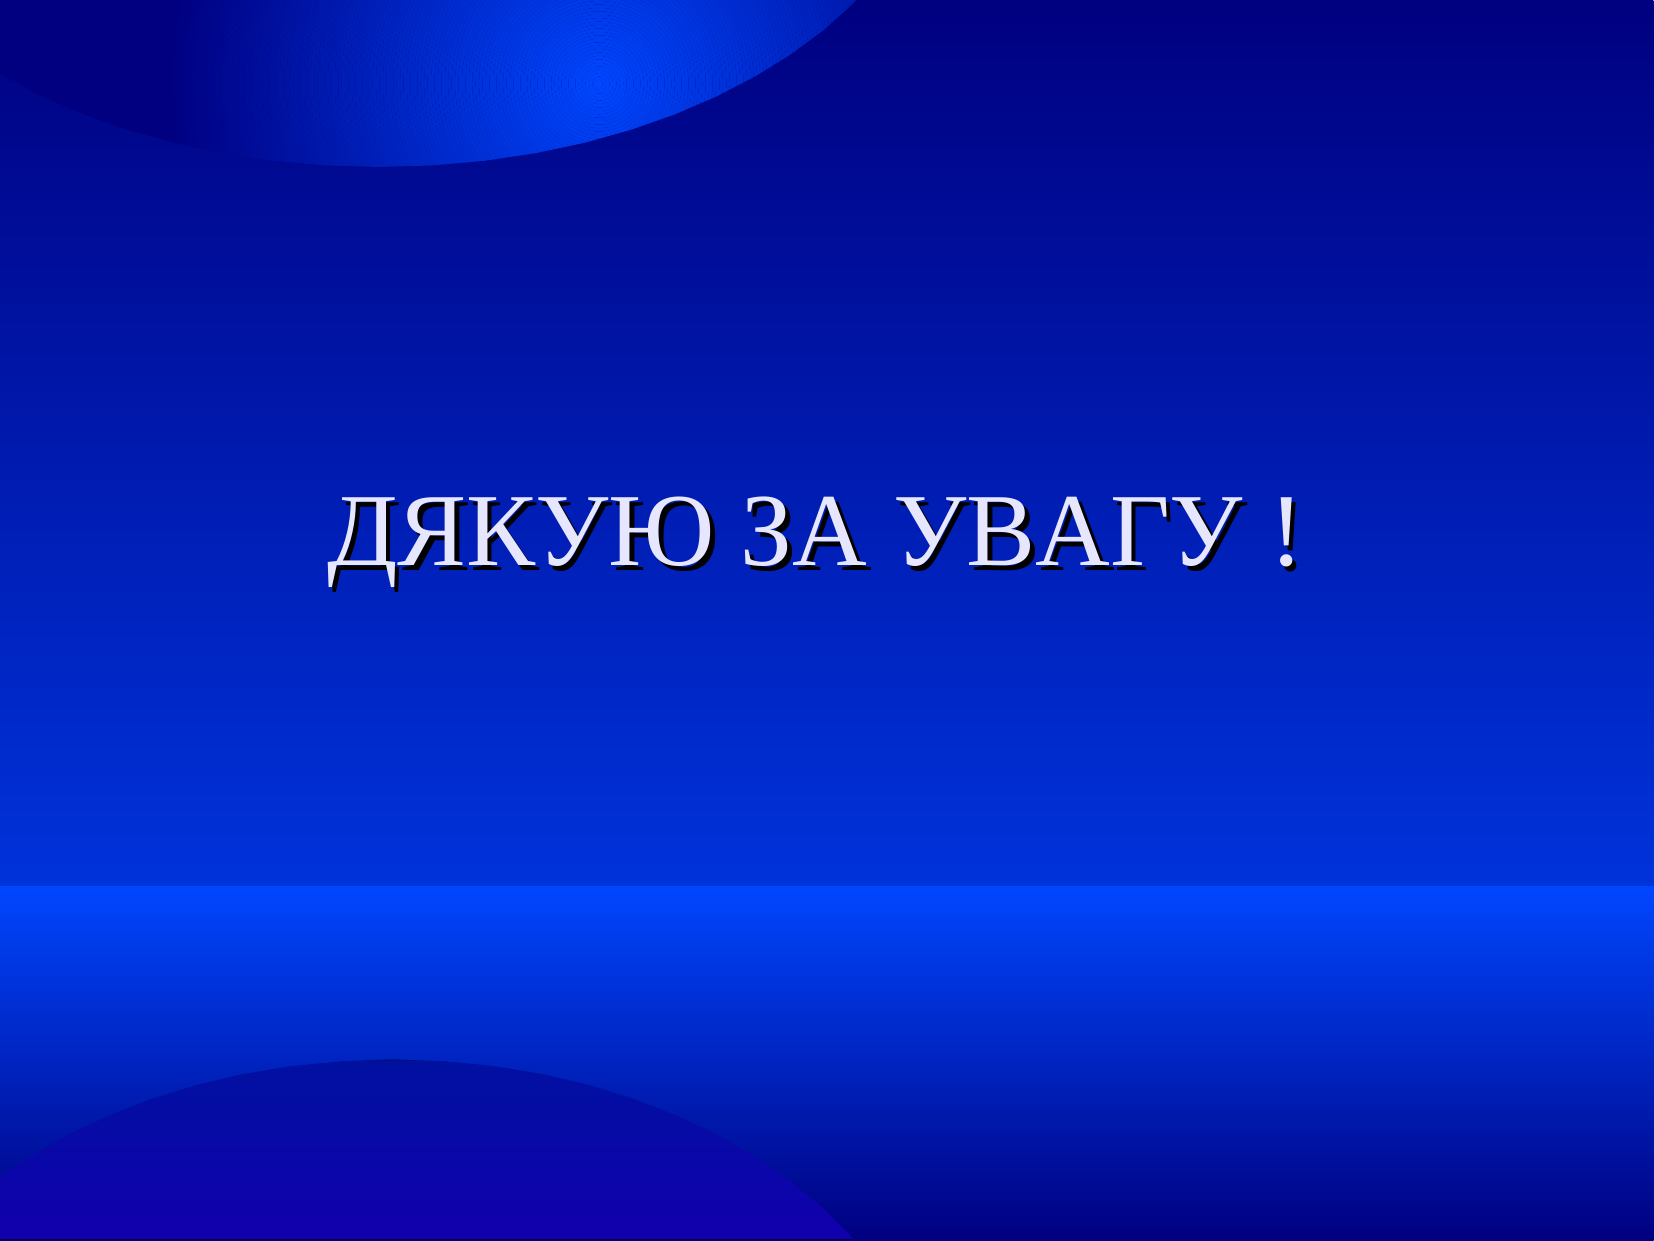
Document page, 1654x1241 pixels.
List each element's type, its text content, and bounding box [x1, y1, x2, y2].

title ДЯКУЮ ЗА УВАГУ ! [109, 427, 1522, 635]
